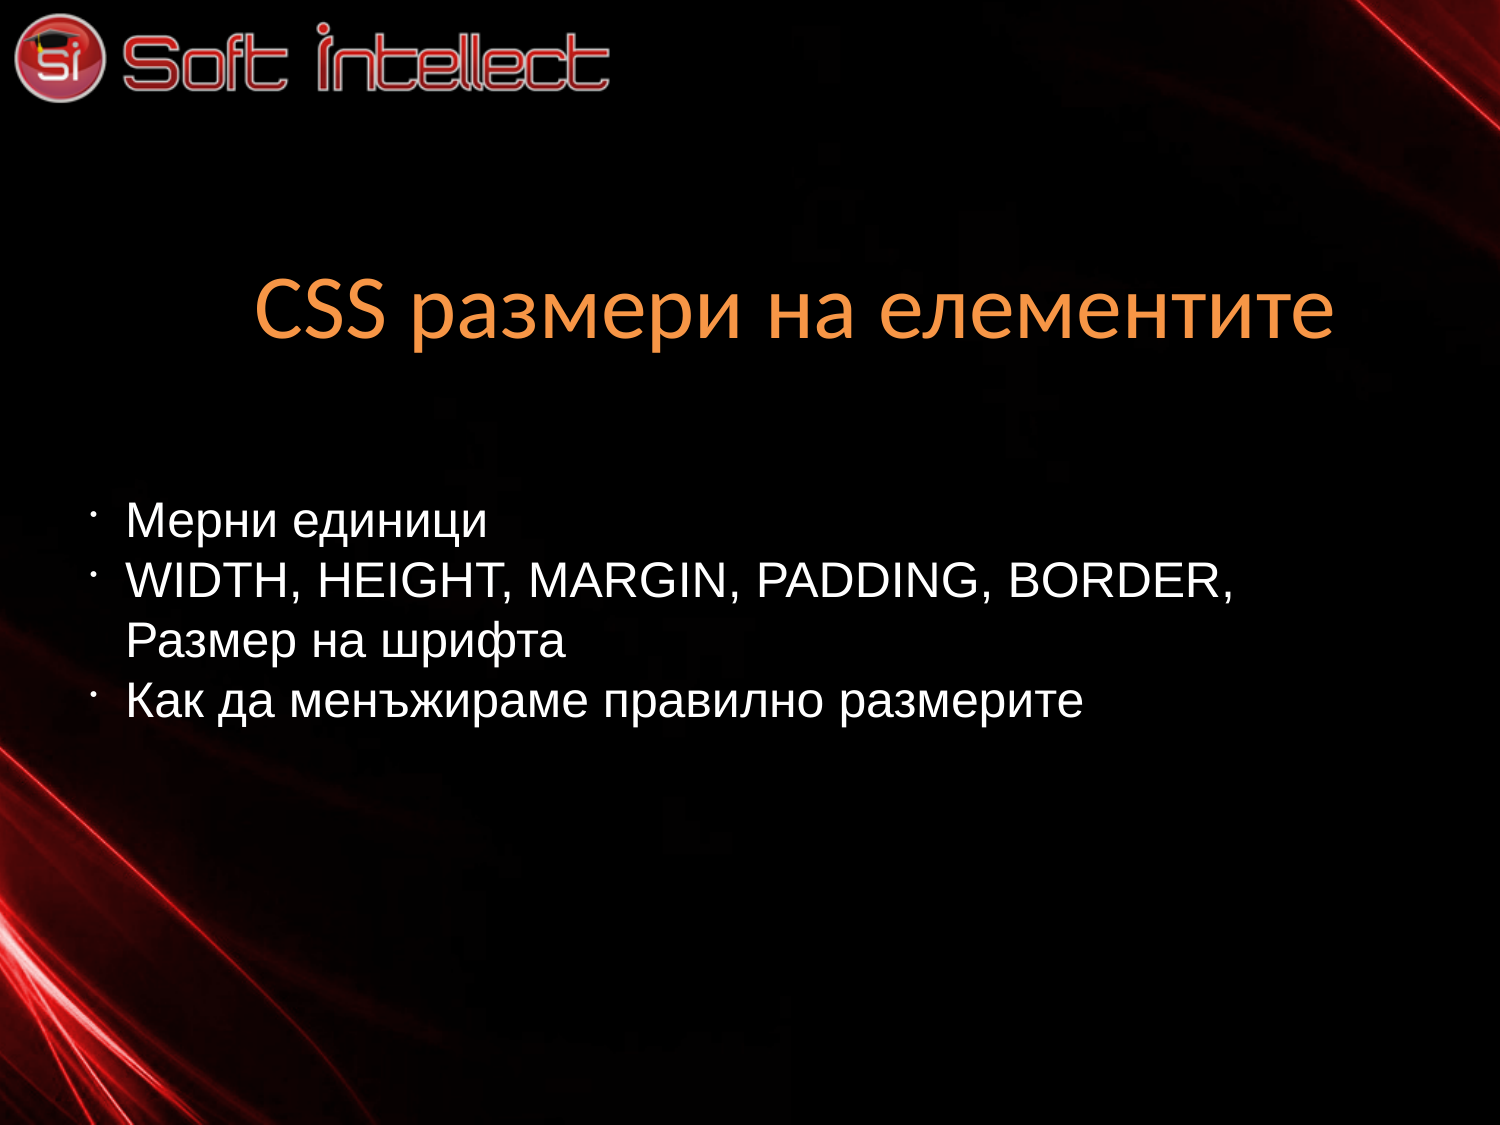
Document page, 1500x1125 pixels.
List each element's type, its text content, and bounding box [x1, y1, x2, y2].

picture [0, 0, 1500, 1125]
text_box Мерни единици WIDTH, HEIGHT, MARGIN, PADDING, BORDER, Размер на шрифта Как да менъжираме правилно размерите [75, 479, 1426, 929]
text_box CSS размери на елементите [158, 181, 1434, 423]
